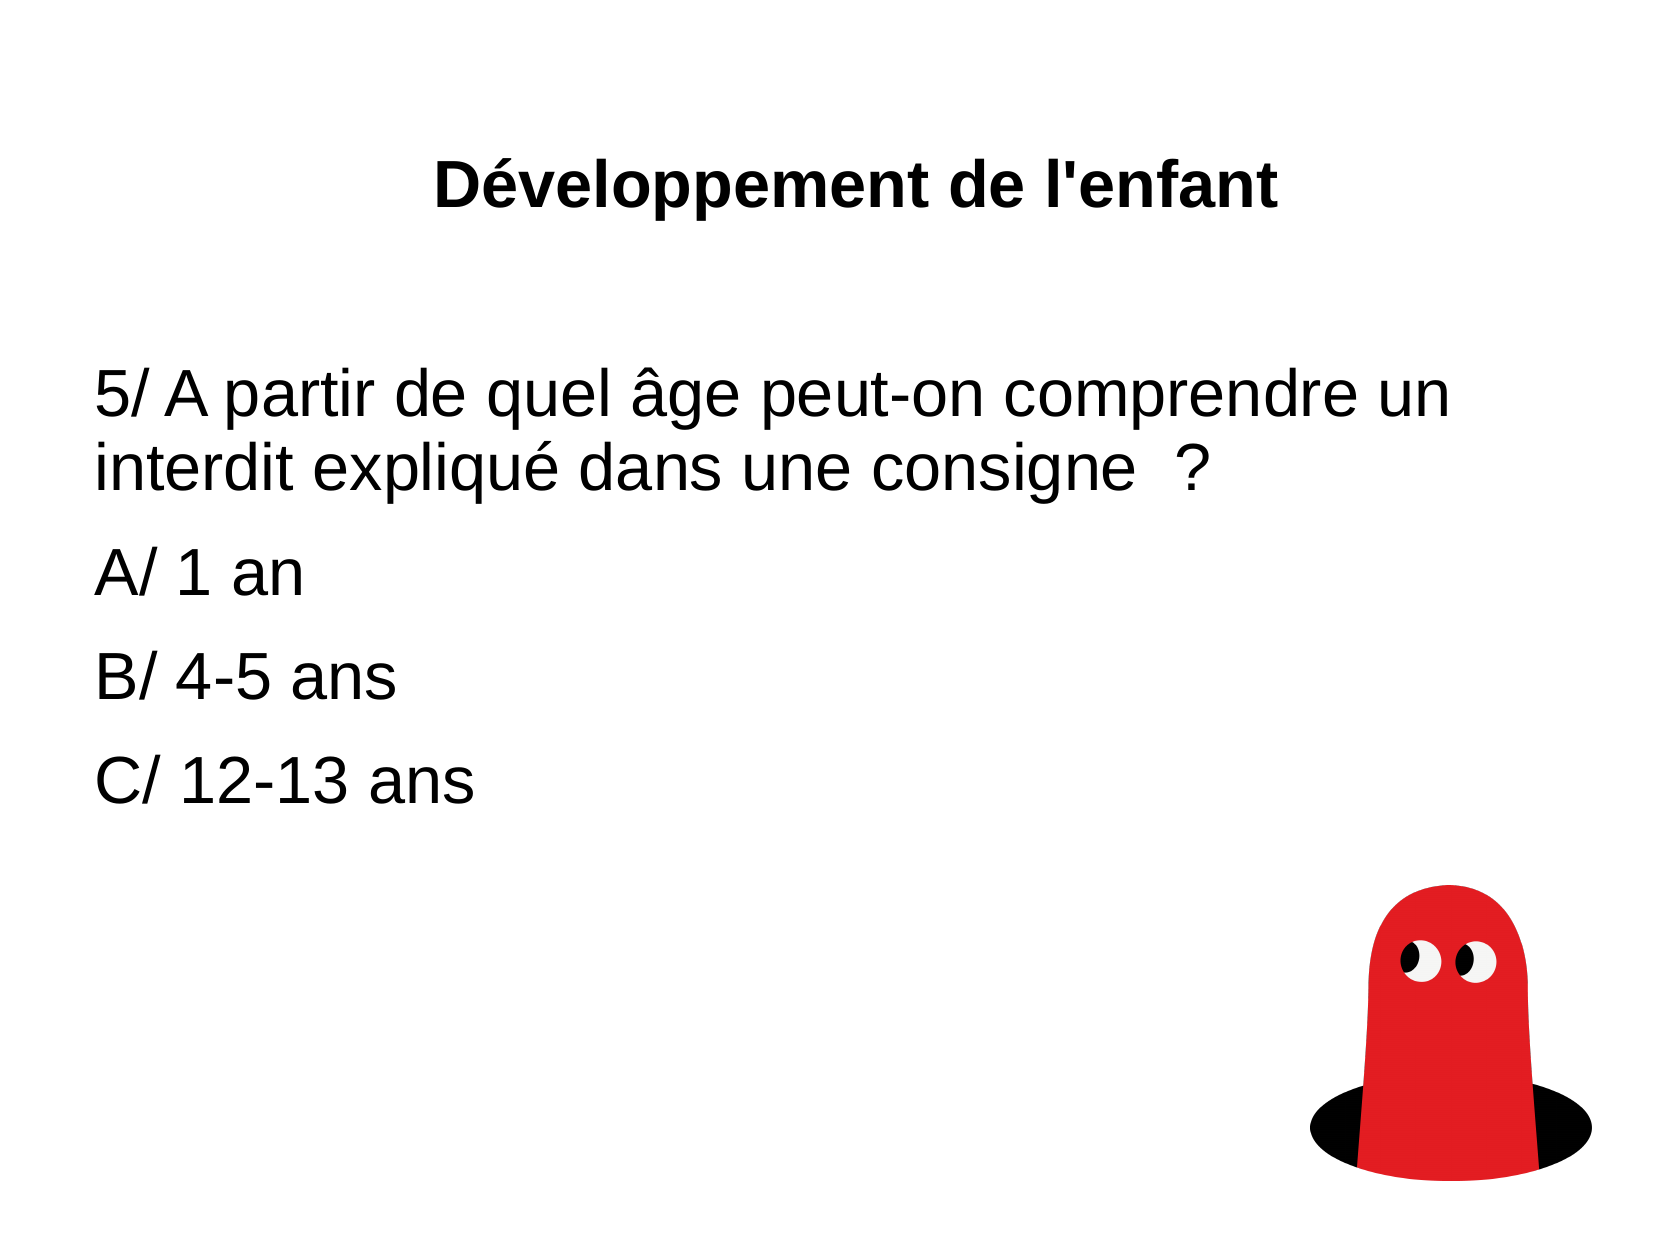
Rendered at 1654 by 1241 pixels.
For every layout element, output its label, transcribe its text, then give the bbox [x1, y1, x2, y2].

picture [1310, 885, 1592, 1182]
list Développement de l'enfant 5/ A partir de quel âge peut-on comprendre un interdit expliqué dans une consigne ? A/ 1 an B/ 4-5 ans C/ 12-13 ans [94, 147, 1548, 491]
